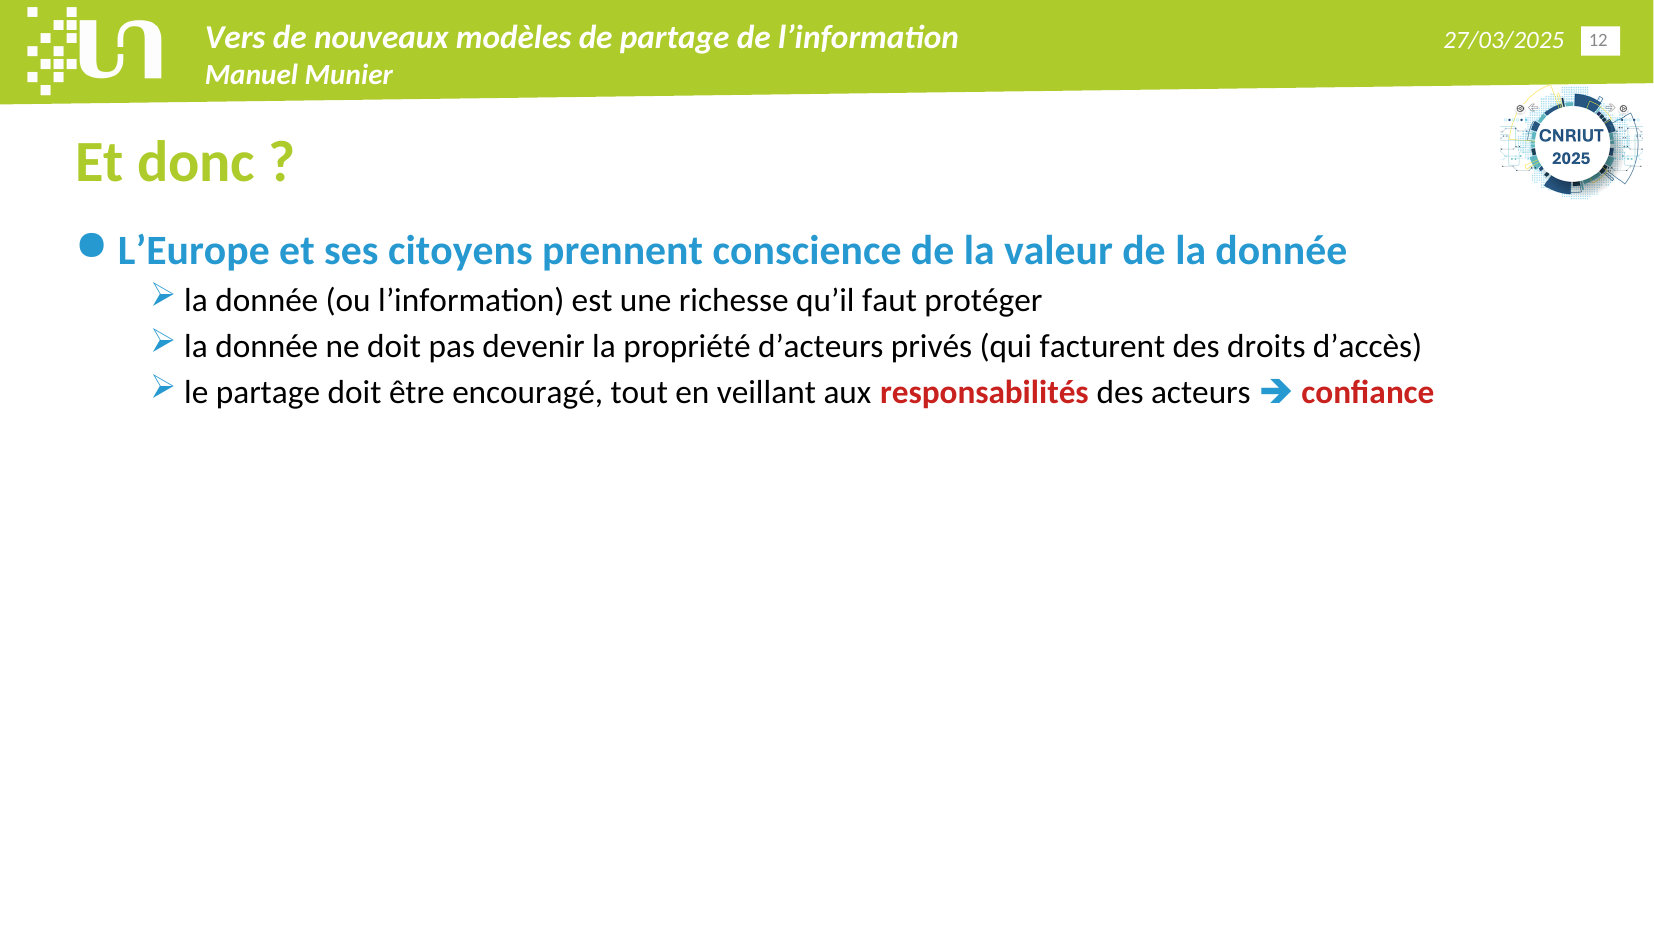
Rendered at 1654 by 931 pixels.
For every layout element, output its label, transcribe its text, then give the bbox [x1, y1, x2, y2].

text_box <numéro> [1236, 14, 1623, 65]
text_box Vers de nouveaux modèles de partage de l’information Manuel Munier [190, 7, 1187, 99]
picture [1500, 84, 1643, 201]
picture [20, 0, 167, 101]
text_box 27/03/2025 [1175, 16, 1580, 62]
text_box Et donc ? L’Europe et ses citoyens prennent conscience de la valeur de la donnée la donnée (ou l’information) est une richesse qu’il faut protéger la donnée ne doit pas devenir la propriété d’acteurs privés (qui facturent des droits d’accès) le partage doit être encouragé, tout en veillant aux responsabilités des acteurs ➔ confiance [60, 115, 1602, 418]
text_box [0, 0, 1654, 105]
